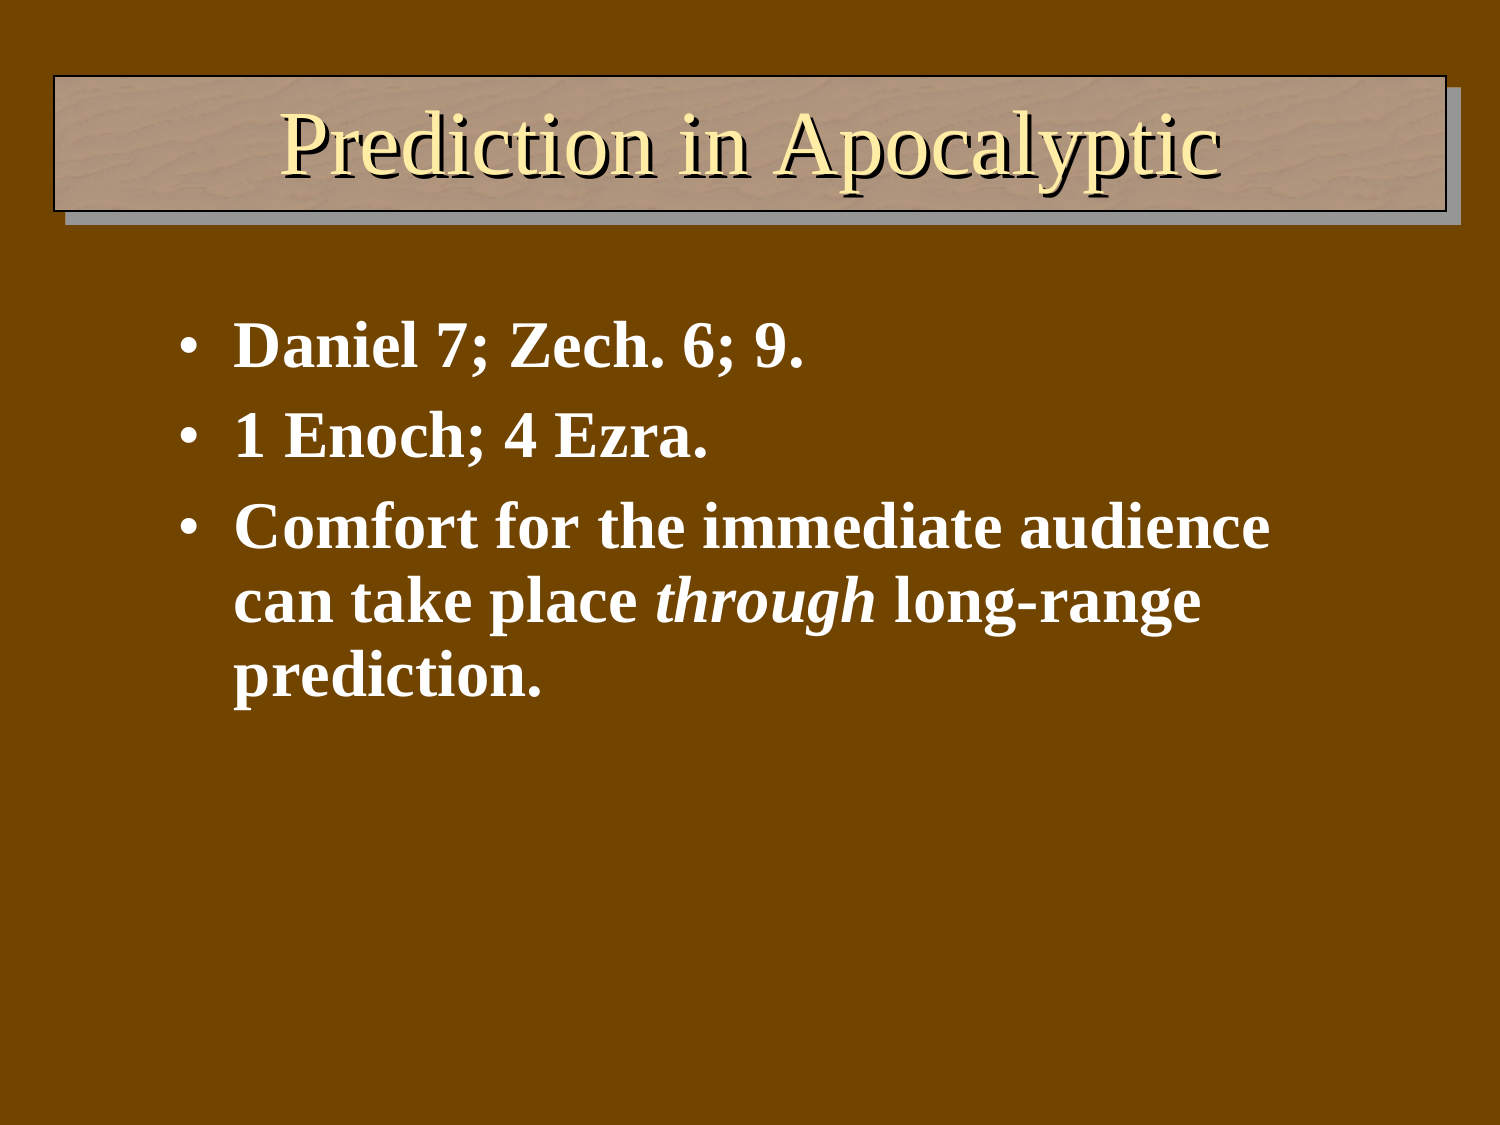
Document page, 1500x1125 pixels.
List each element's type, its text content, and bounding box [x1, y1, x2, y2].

list Daniel 7; Zech. 6; 9. 1 Enoch; 4 Ezra. Comfort for the immediate audience can take place through long-range prediction. [162, 299, 1351, 1051]
title Prediction in Apocalyptic [65, 85, 1435, 203]
picture [55, 77, 1445, 210]
